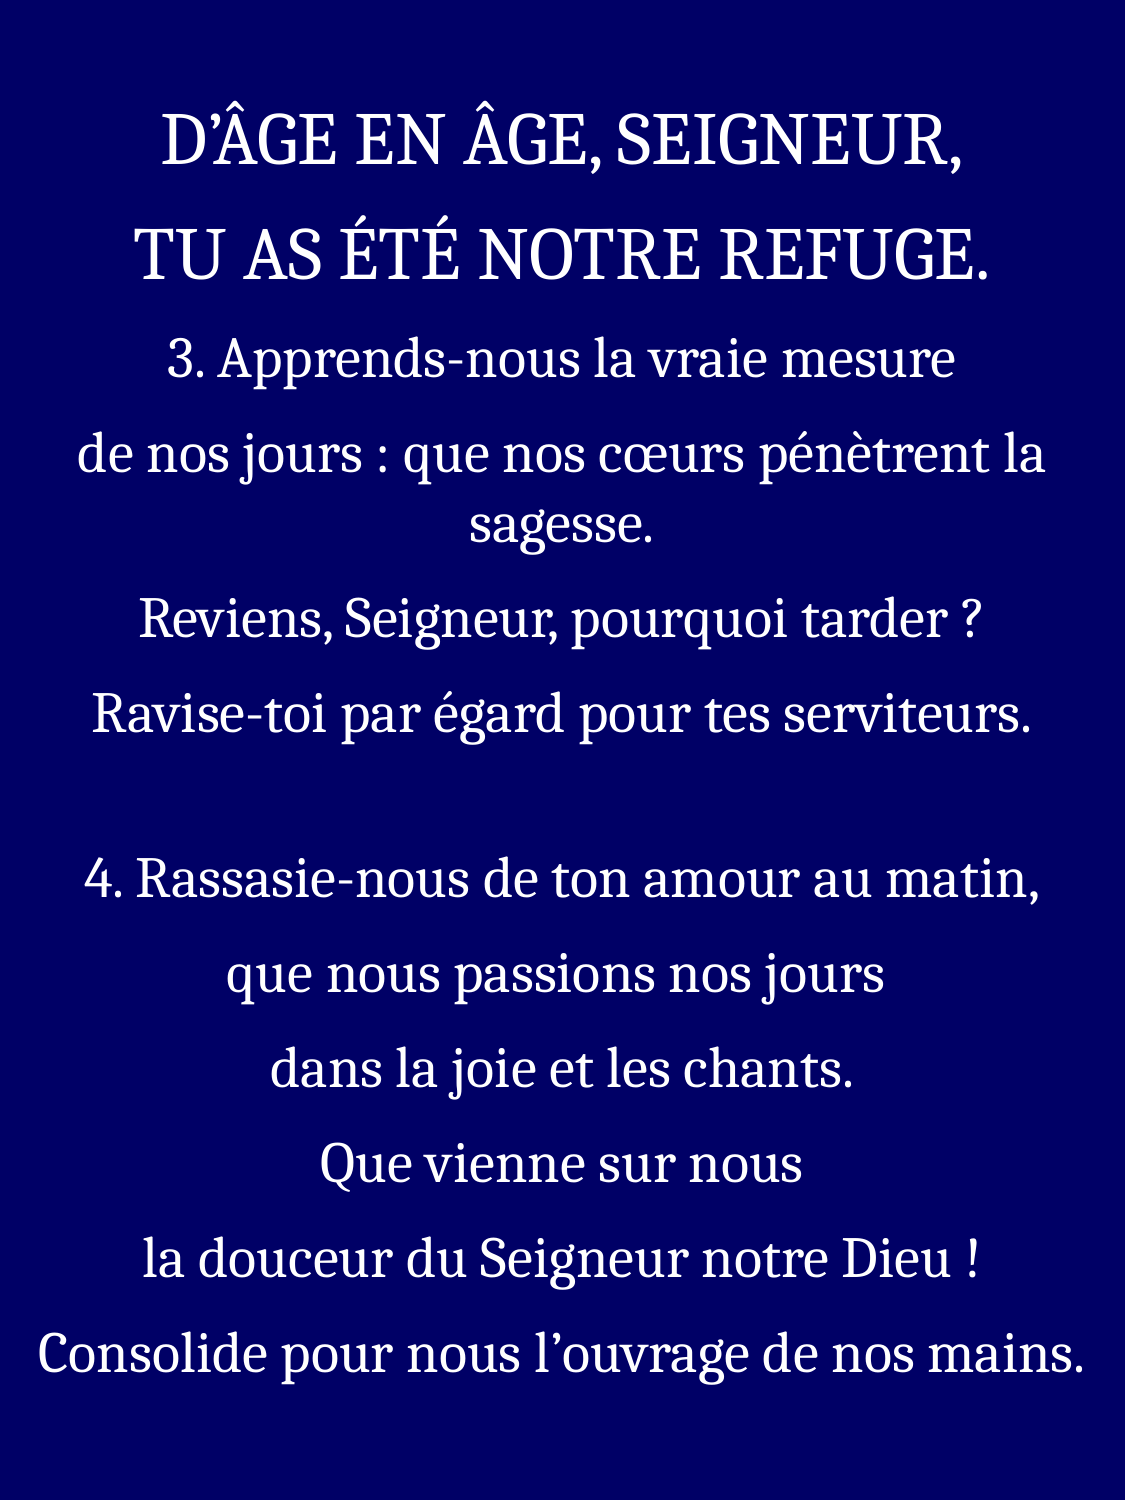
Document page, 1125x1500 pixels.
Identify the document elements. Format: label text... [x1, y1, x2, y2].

text_box D’ÂGE EN ÂGE, SEIGNEUR, TU AS ÉTÉ NOTRE REFUGE. 3. Apprends-nous la vraie mesure de nos jours : que nos cœurs pénètrent la sagesse. Reviens, Seigneur, pourquoi tarder ? Ravise-toi par égard pour tes serviteurs. 4. Rassasie-nous de ton amour au matin, que nous passions nos jours dans la joie et les chants. Que vienne sur nous la douceur du Seigneur notre Dieu ! Consolide pour nous l’ouvrage de nos mains. [0, 11, 1125, 1500]
